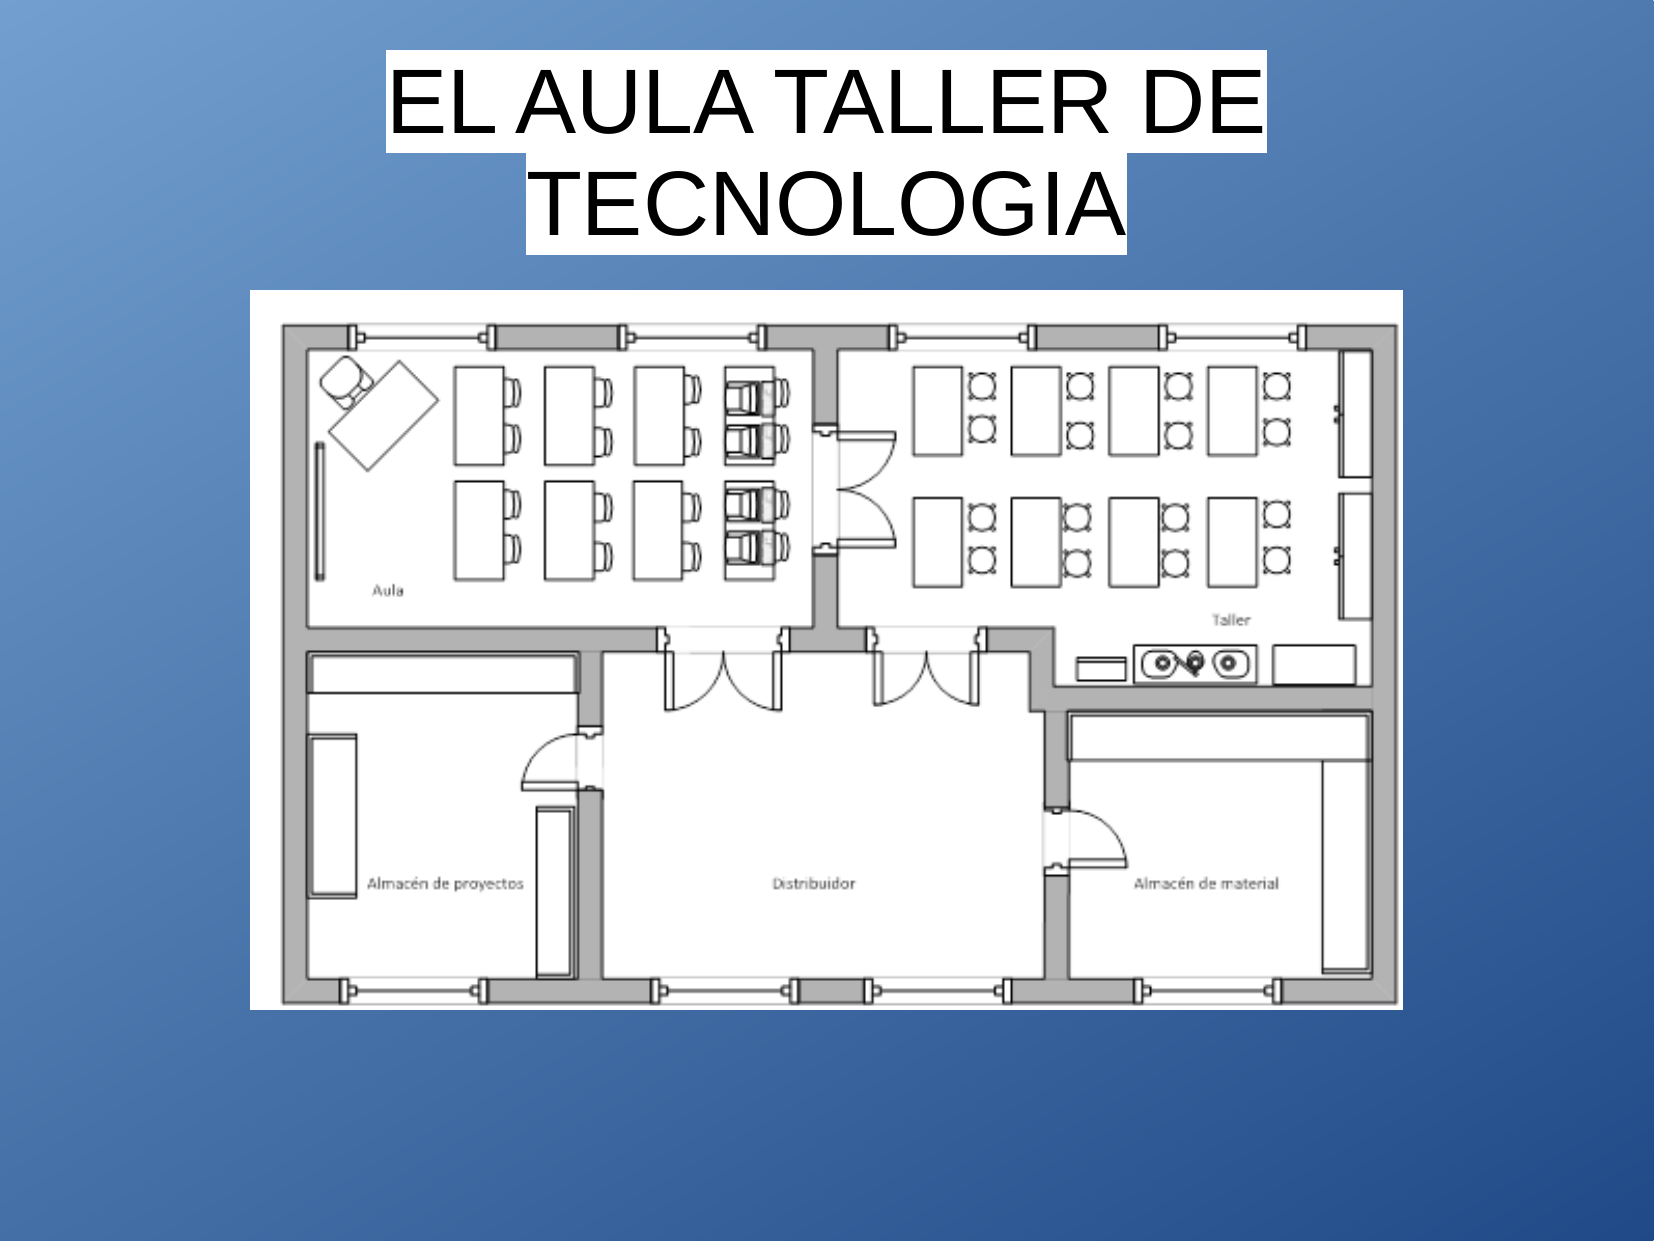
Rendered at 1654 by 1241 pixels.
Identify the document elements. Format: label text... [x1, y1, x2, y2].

title EL AULA TALLER DE TECNOLOGIA [82, 49, 1571, 257]
picture [250, 290, 1403, 1010]
